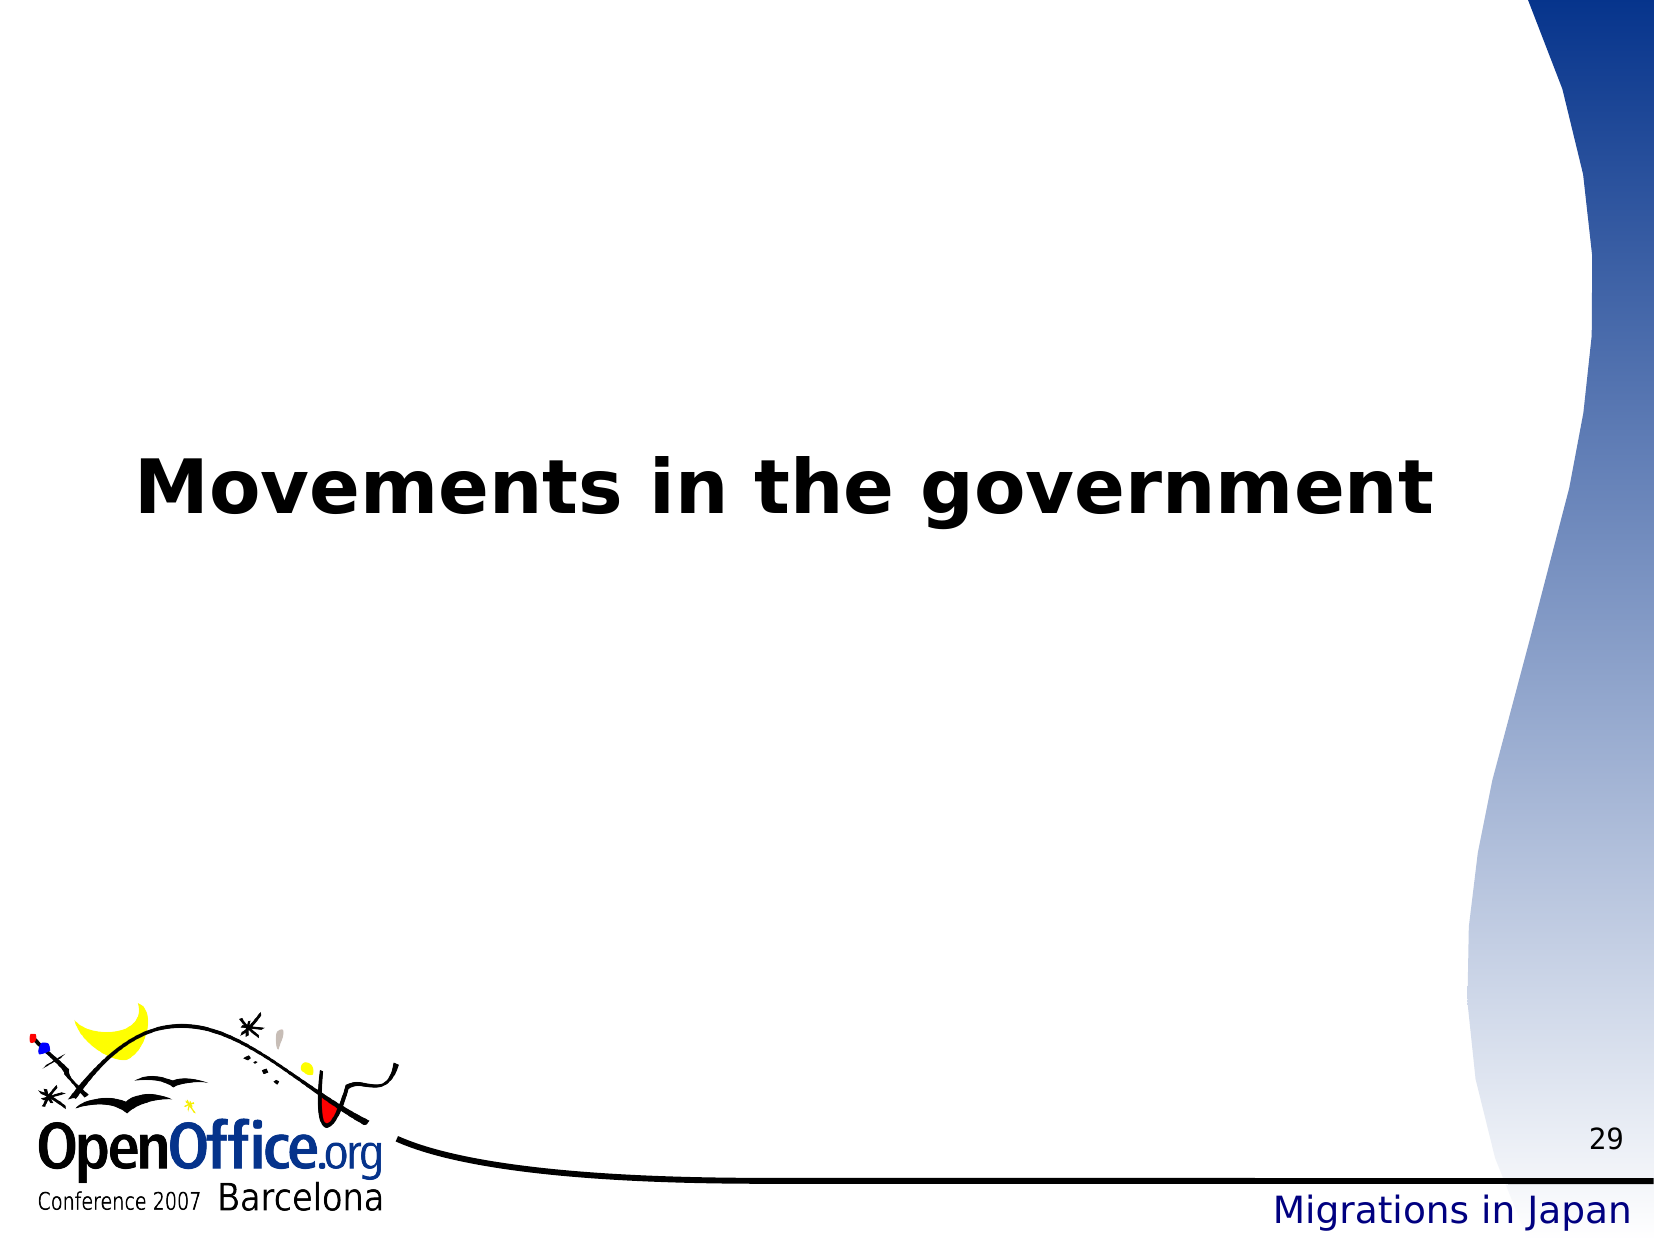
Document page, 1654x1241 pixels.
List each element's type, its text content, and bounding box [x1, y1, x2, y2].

subtitle Movements in the government [0, 99, 1435, 905]
picture [29, 1003, 399, 1211]
